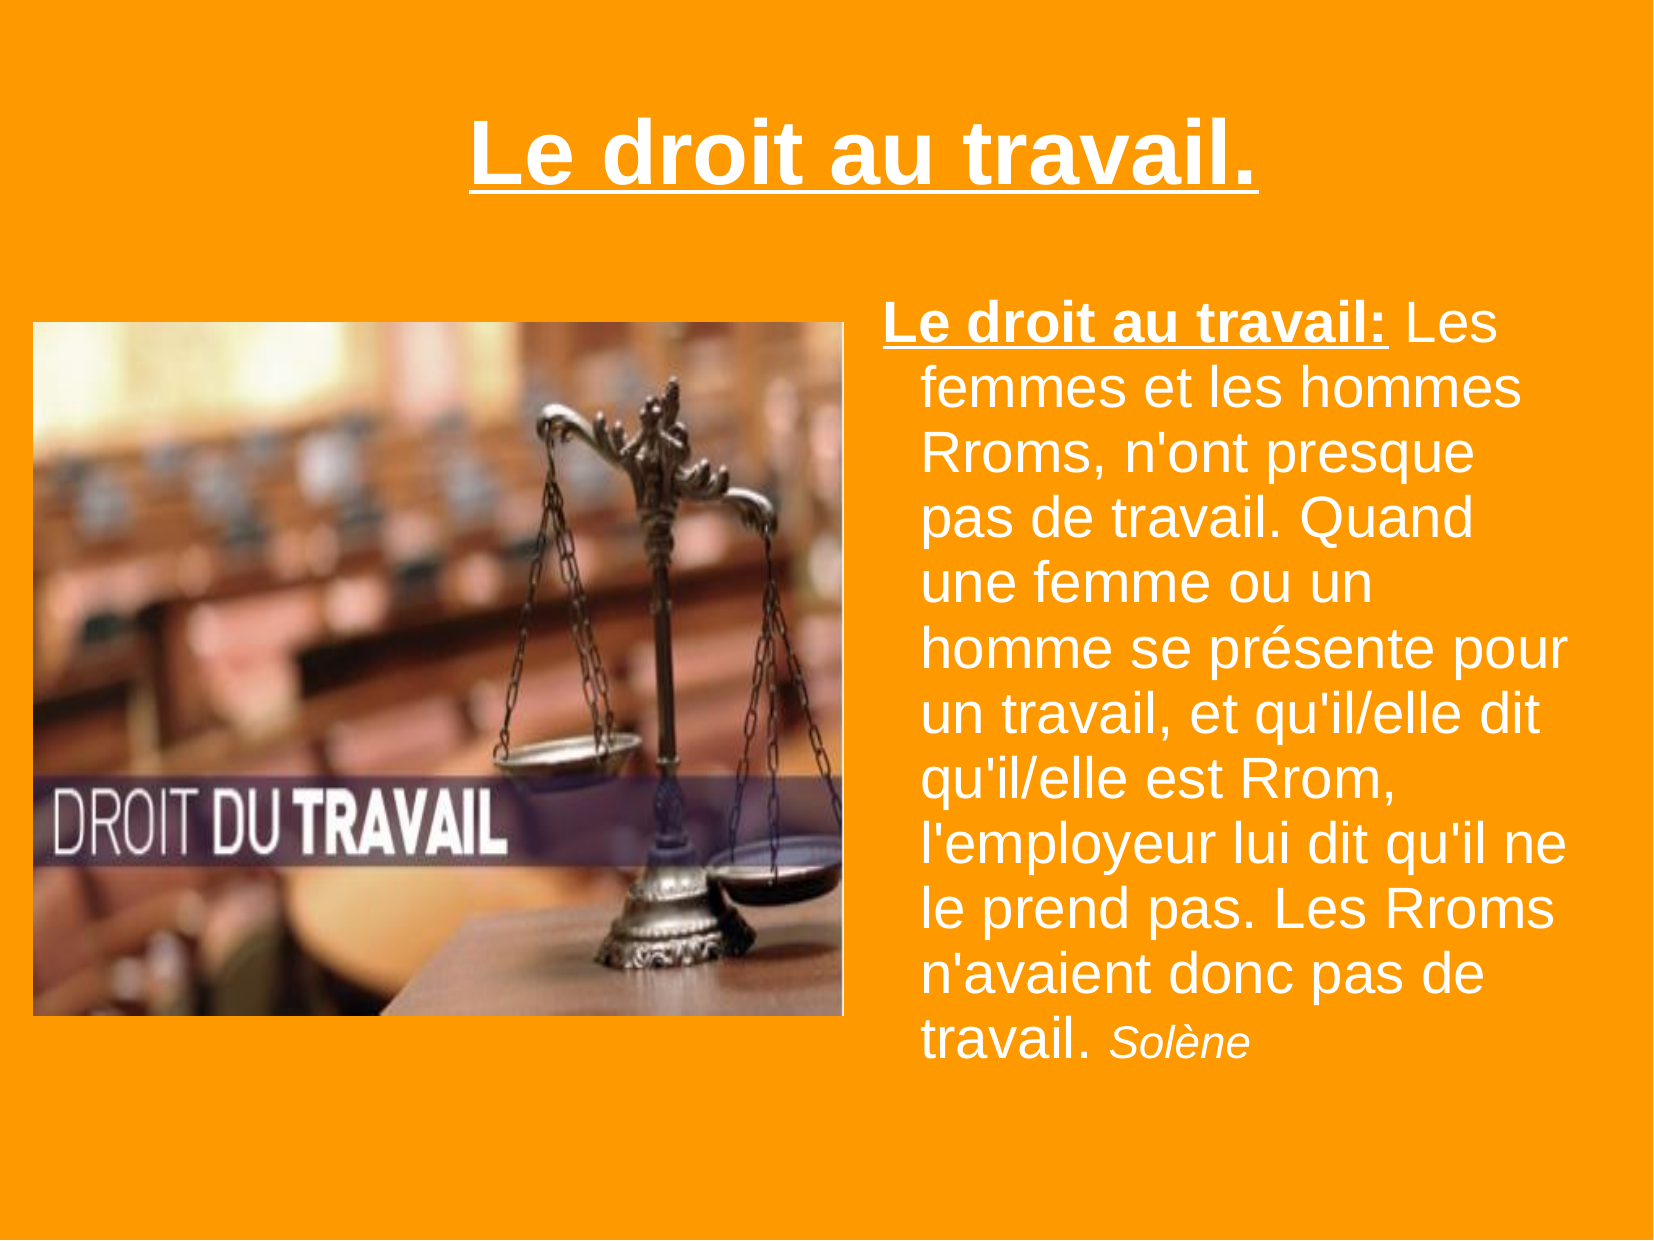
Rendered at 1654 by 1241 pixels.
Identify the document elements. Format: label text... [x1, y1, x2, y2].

title Le droit au travail. [82, 49, 1571, 257]
list Le droit au travail: Les femmes et les hommes Rroms, n'ont presque pas de travail. Quand une femme ou un homme se présente pour un travail, et qu'il/elle dit qu'il/elle est Rrom, l'employeur lui dit qu'il ne le prend pas. Les Rroms n'avaient donc pas de travail. Solène [845, 290, 1572, 1109]
picture [33, 322, 844, 1016]
